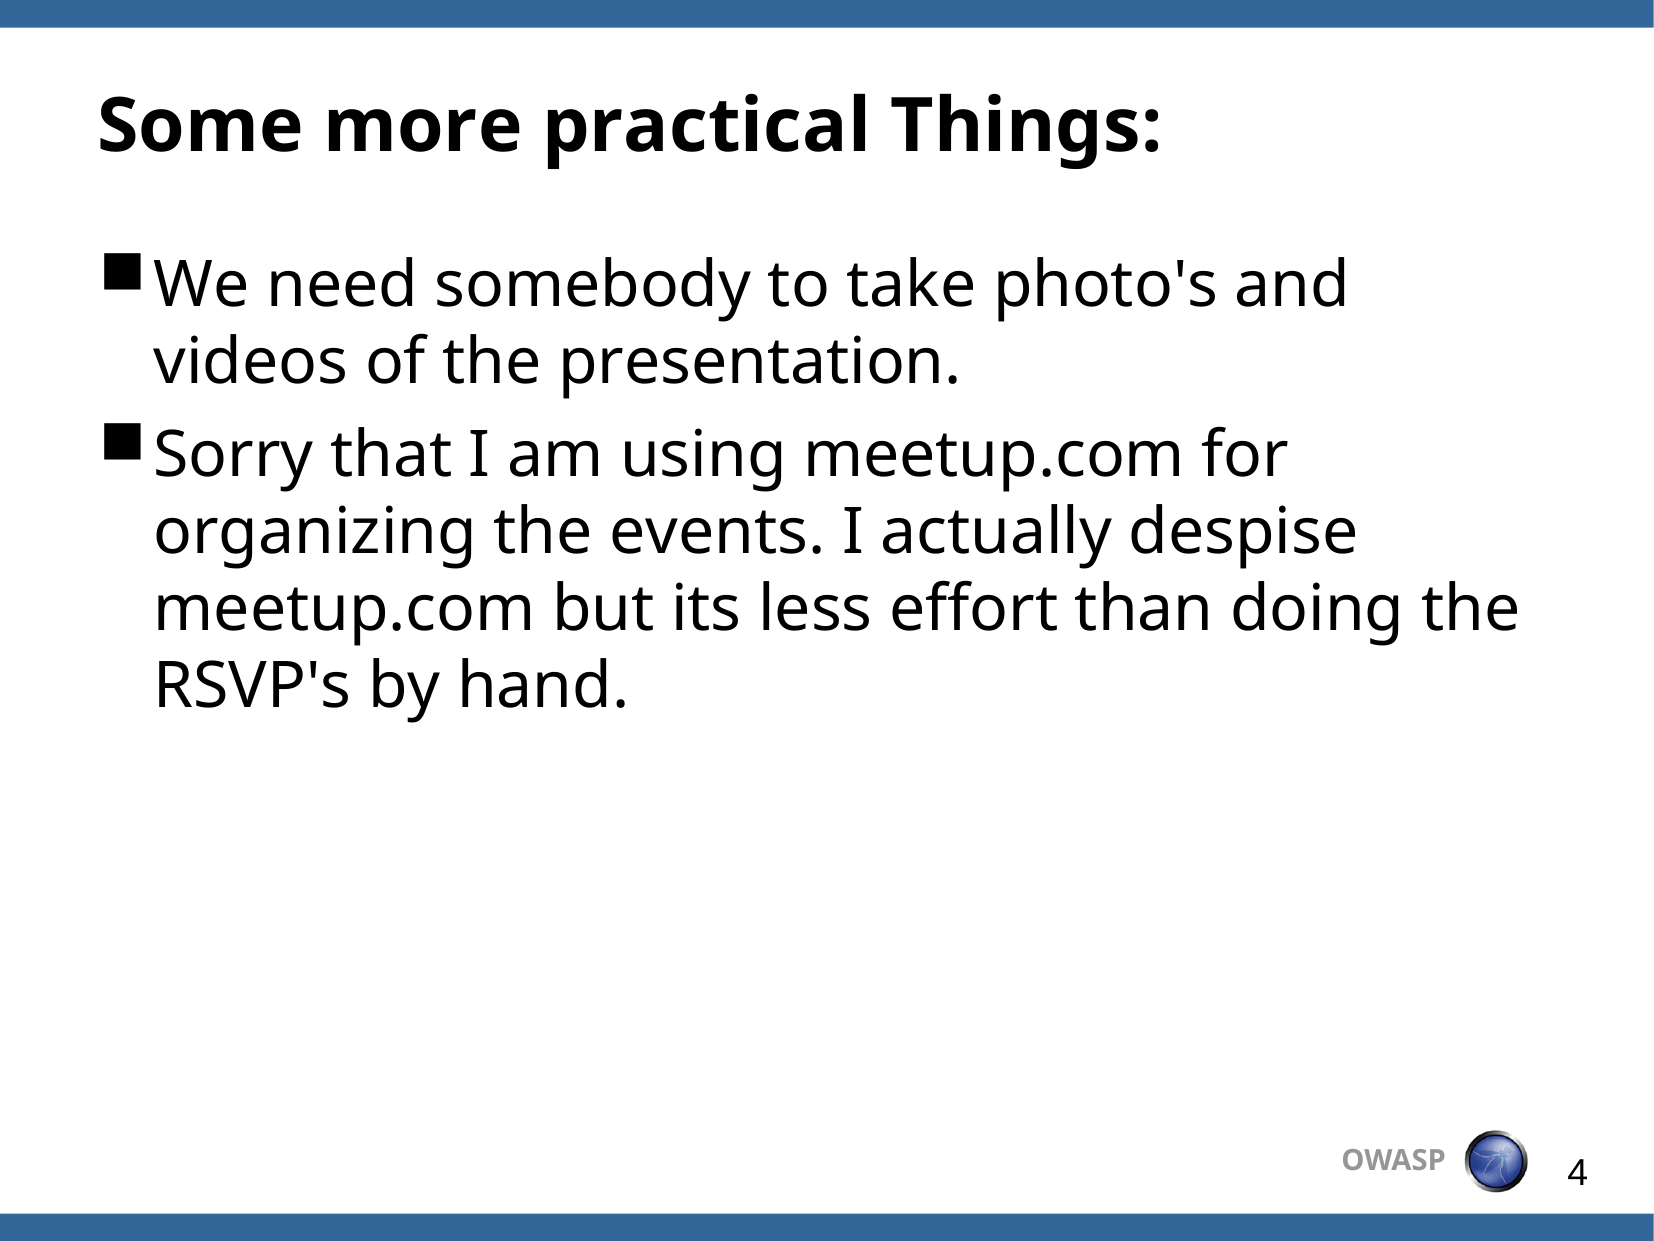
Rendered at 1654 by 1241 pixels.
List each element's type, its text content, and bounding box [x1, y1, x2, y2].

picture [1460, 1129, 1530, 1193]
list We need somebody to take photo's and videos of the presentation. Sorry that I am using meetup.com for organizing the events. I actually despise meetup.com but its less effort than doing the RSVP's by hand. [82, 234, 1571, 1108]
title Some more practical Things: [82, 35, 1571, 207]
